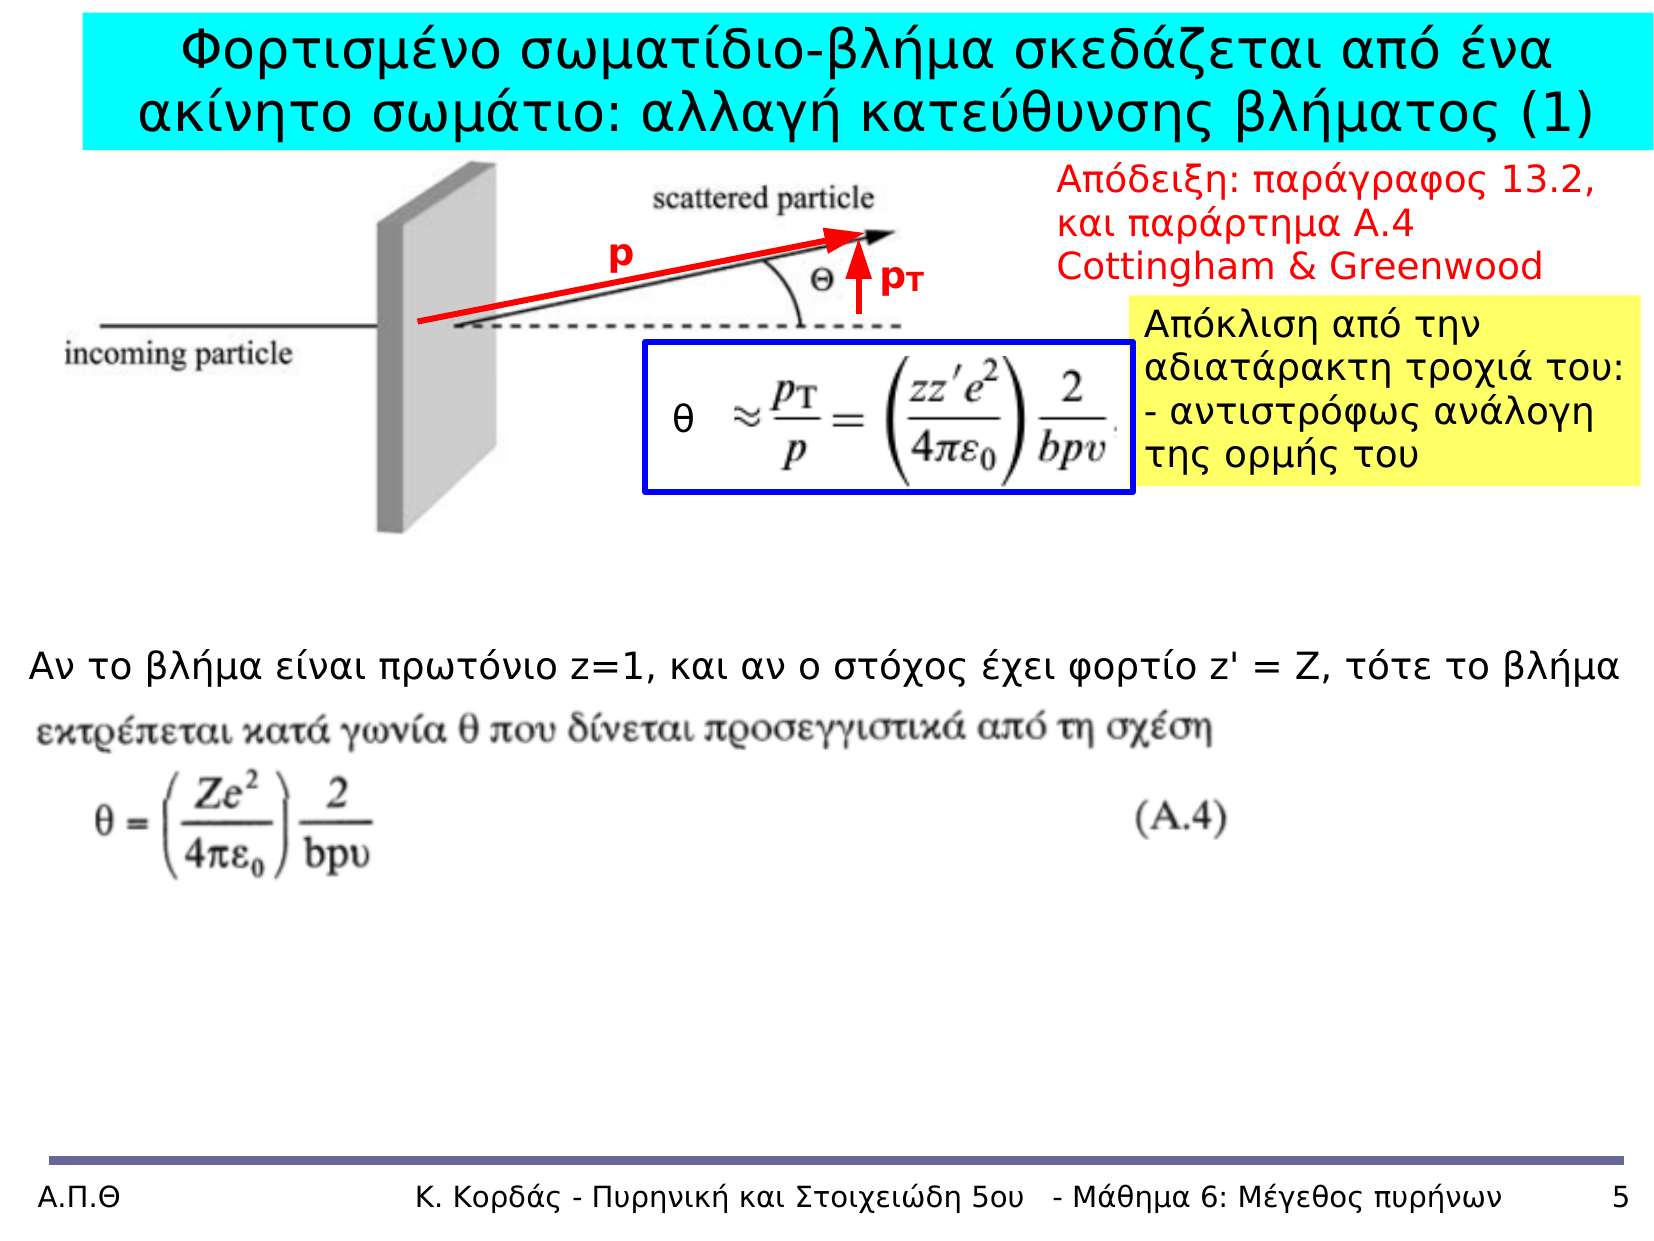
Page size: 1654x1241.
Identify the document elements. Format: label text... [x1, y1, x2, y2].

text_box Απόκλιση από την αδιατάρακτη τροχιά του: - αντιστρόφως ανάλογη της ορμής του [1129, 295, 1641, 487]
text_box Απόδειξη: παράγραφος 13.2, και παράρτημα Α.4 Cottingham & Greenwood [1041, 151, 1624, 298]
text_box θ [657, 390, 735, 455]
text_box p [592, 223, 650, 283]
text_box p [633, 279, 650, 283]
picture [31, 707, 1232, 890]
text_box pΤ [864, 246, 941, 315]
text_box Aν το βλήμα είναι πρωτόνιο z=1, και αν ο στόχος έχει φορτίο z' = Z, τότε το βλήμα [13, 637, 1638, 697]
title Φορτισμένο σωματίδιο-βλήμα σκεδάζεται από ένα ακίνητο σωμάτιο: αλλαγή κατεύθυνσης βλήματος (1) [82, 12, 1654, 151]
picture [648, 345, 1117, 489]
picture [15, 59, 961, 549]
